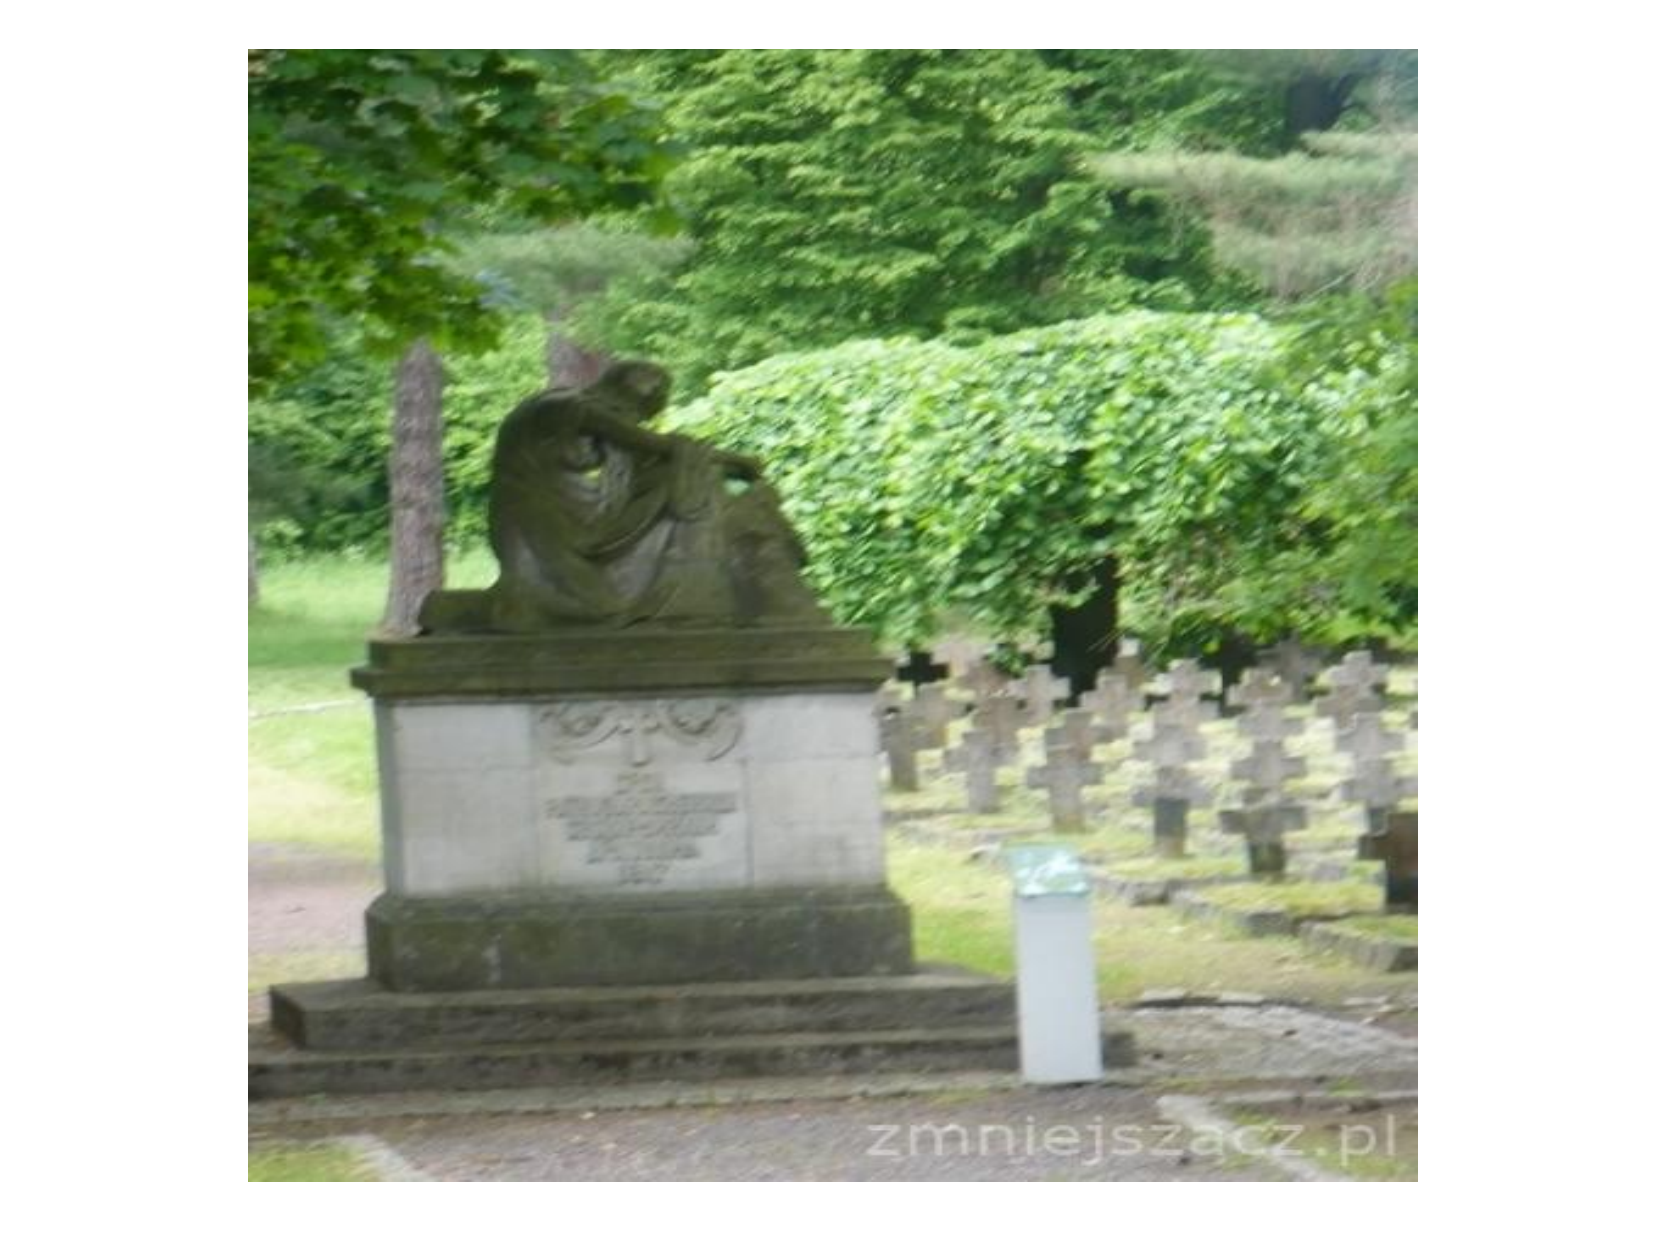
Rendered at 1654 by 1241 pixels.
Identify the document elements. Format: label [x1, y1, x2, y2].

picture [248, 49, 1418, 1182]
